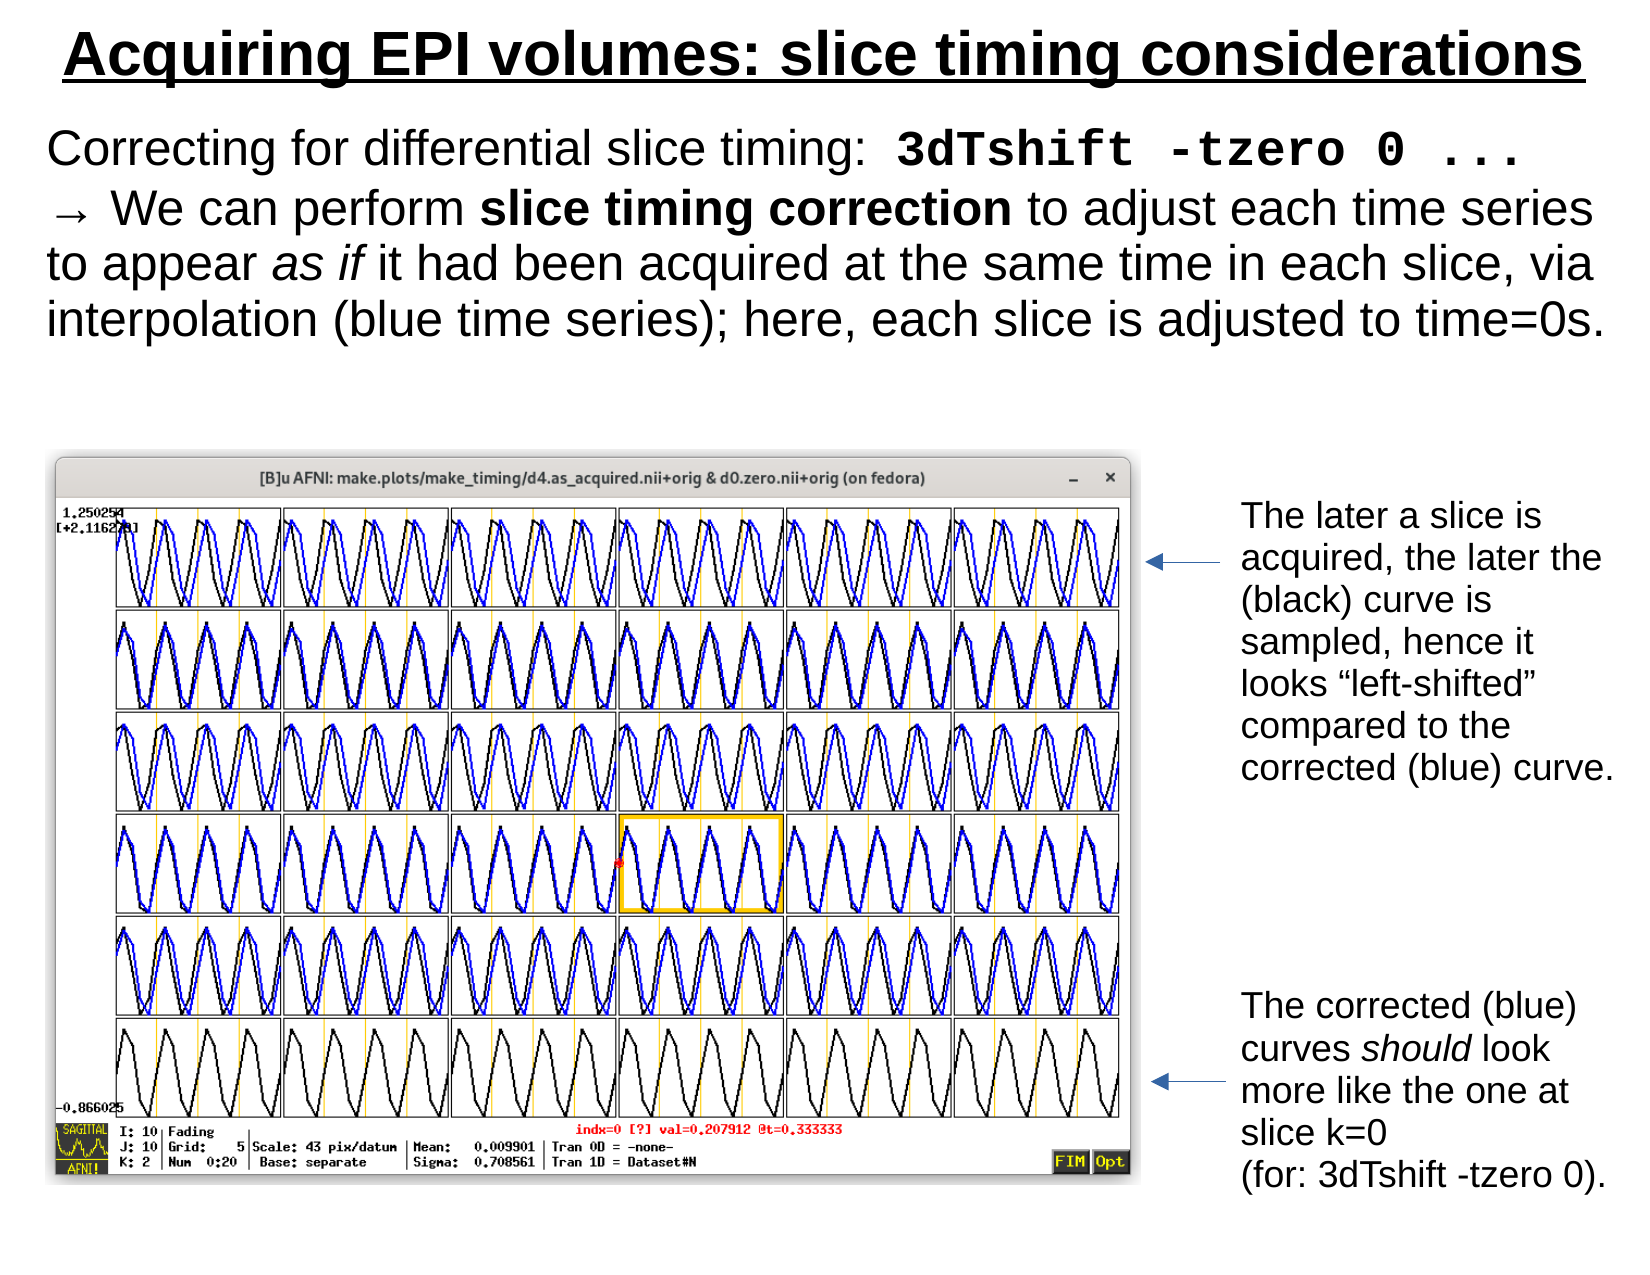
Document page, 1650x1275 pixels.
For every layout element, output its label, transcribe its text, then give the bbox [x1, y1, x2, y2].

picture [45, 449, 1141, 1186]
text_box Correcting for differential slice timing: 3dTshift -tzero 0 ... → We can perform slice timing correction to adjust each time series to appear as if it had been acquired at the same time in each slice, via interpolation (blue time series); here, each slice is adjusted to time=0s. [31, 112, 1645, 406]
text_box The later a slice is acquired, the later the (black) curve is sampled, hence it looks “left-shifted” compared to the corrected (blue) curve. [1225, 487, 1639, 797]
text_box Acquiring EPI volumes: slice timing considerations [47, 11, 1601, 97]
text_box The corrected (blue) curves should look more like the one at slice k=0 (for: 3dTshift -tzero 0). [1225, 977, 1650, 1203]
